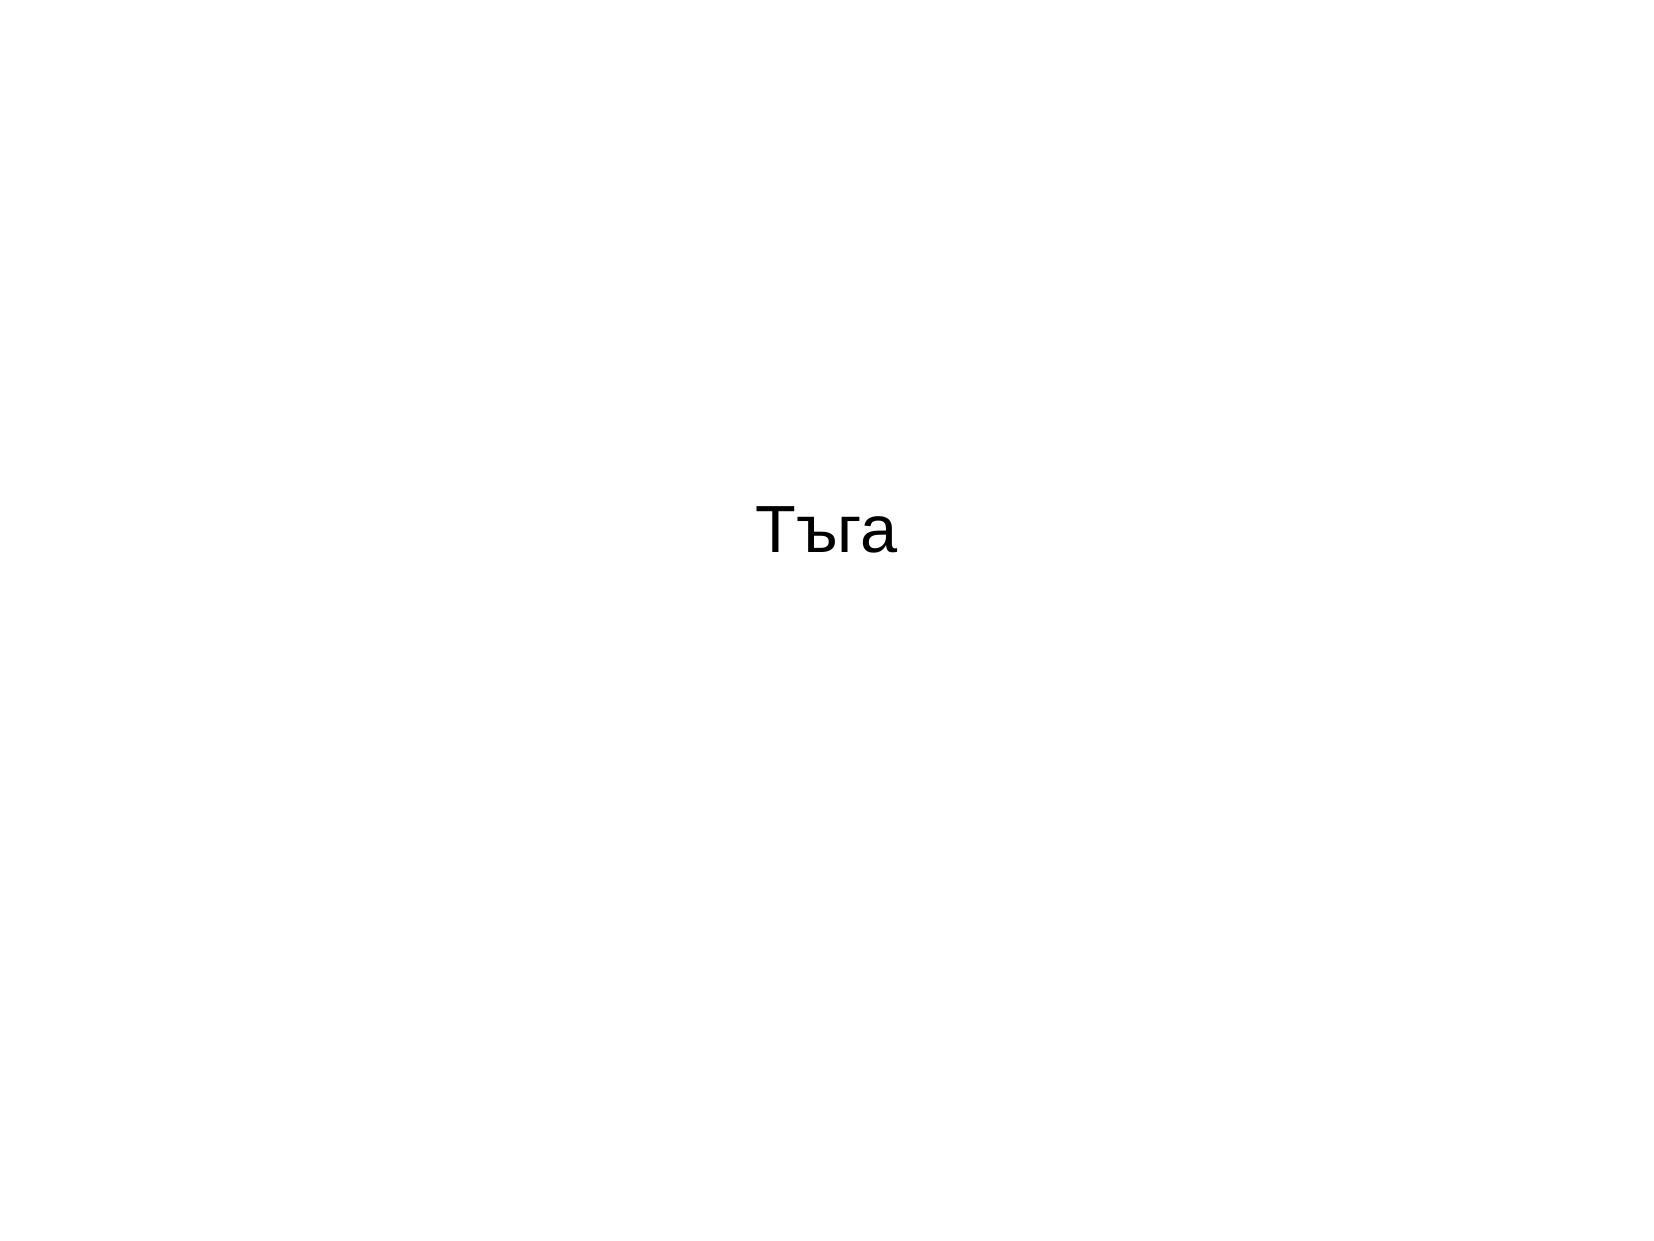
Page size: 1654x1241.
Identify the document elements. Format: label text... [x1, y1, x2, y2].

subtitle Тъга [82, 49, 1571, 1010]
